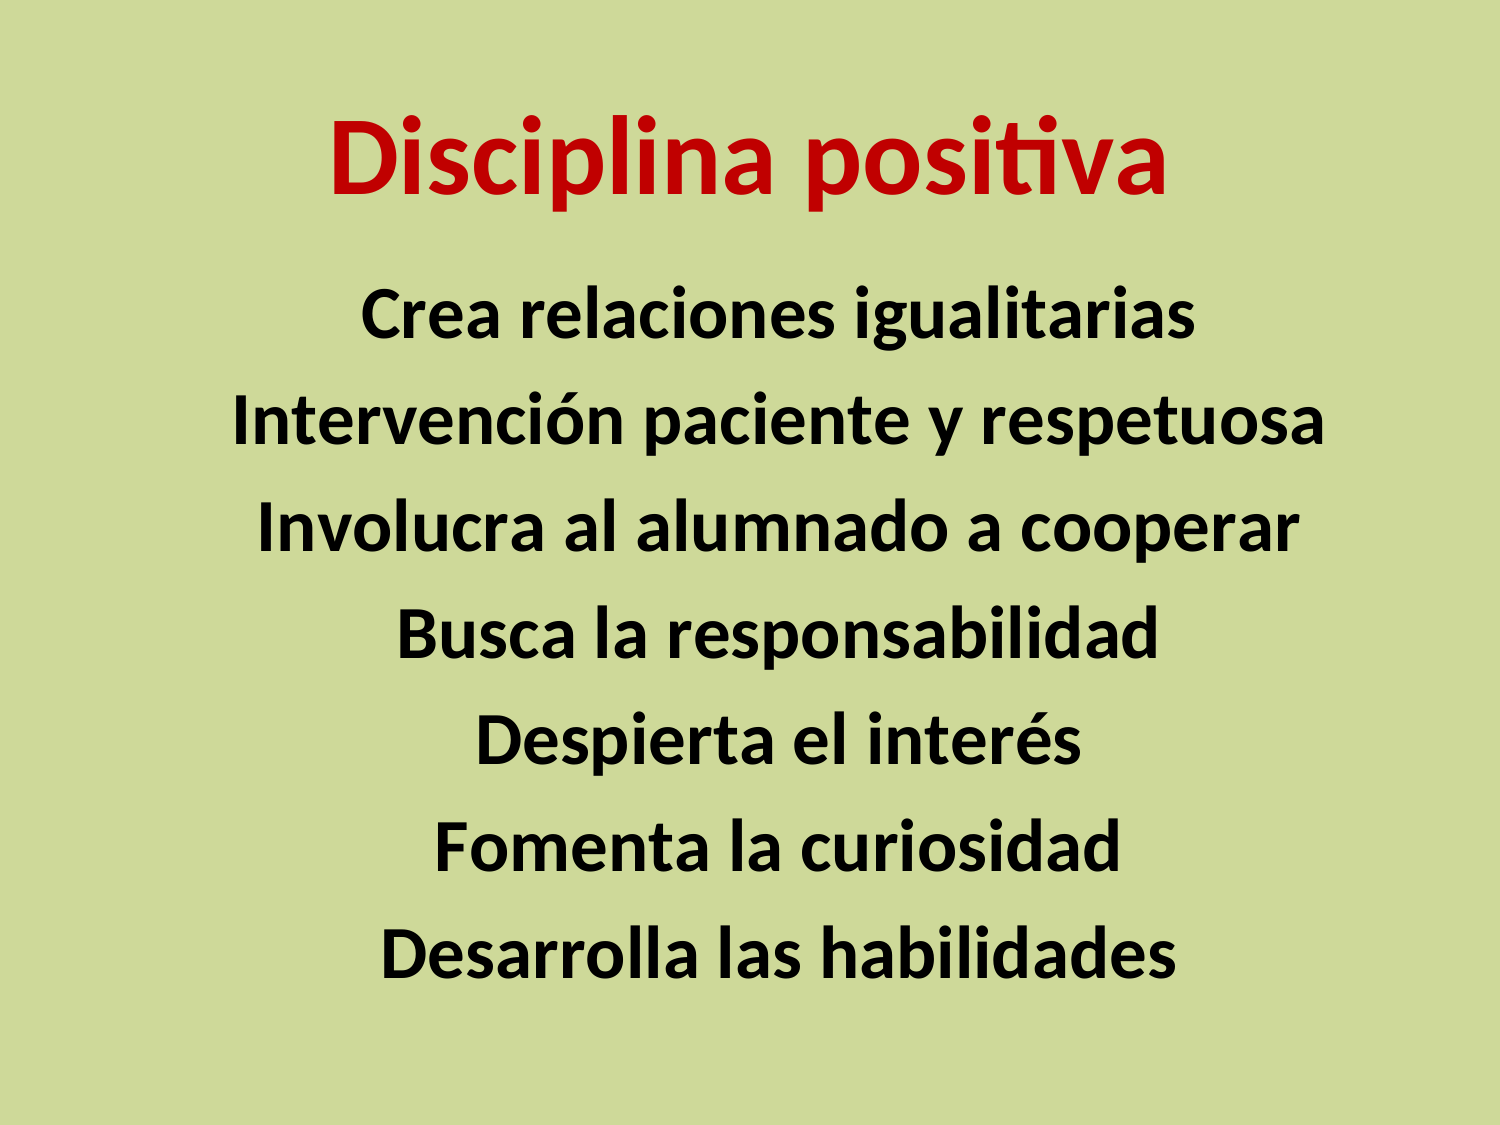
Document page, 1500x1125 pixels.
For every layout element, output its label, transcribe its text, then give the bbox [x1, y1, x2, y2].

title Disciplina positiva [112, 78, 1388, 221]
text_box Crea relaciones igualitarias Intervención paciente y respetuosa Involucra al alumnado a cooperar Busca la responsabilidad Despierta el interés Fomenta la curiosidad Desarrolla las habilidades [194, 255, 1365, 977]
